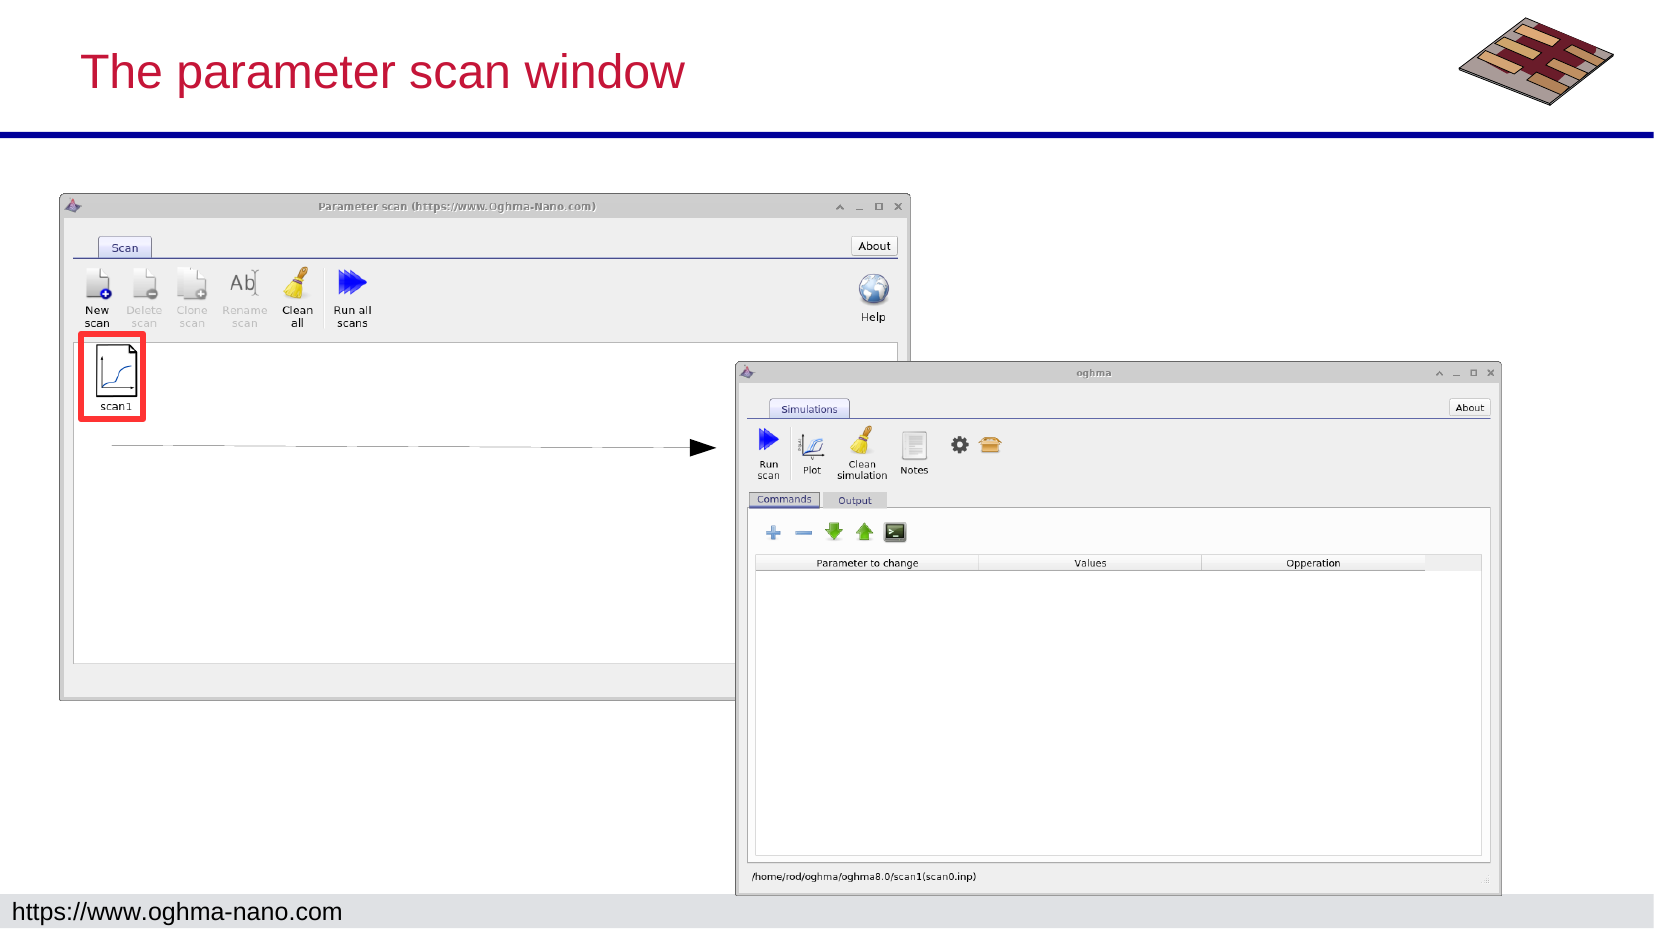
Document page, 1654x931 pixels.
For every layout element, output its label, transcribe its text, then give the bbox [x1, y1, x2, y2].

picture [59, 193, 1502, 896]
title The parameter scan window [65, 28, 1430, 116]
